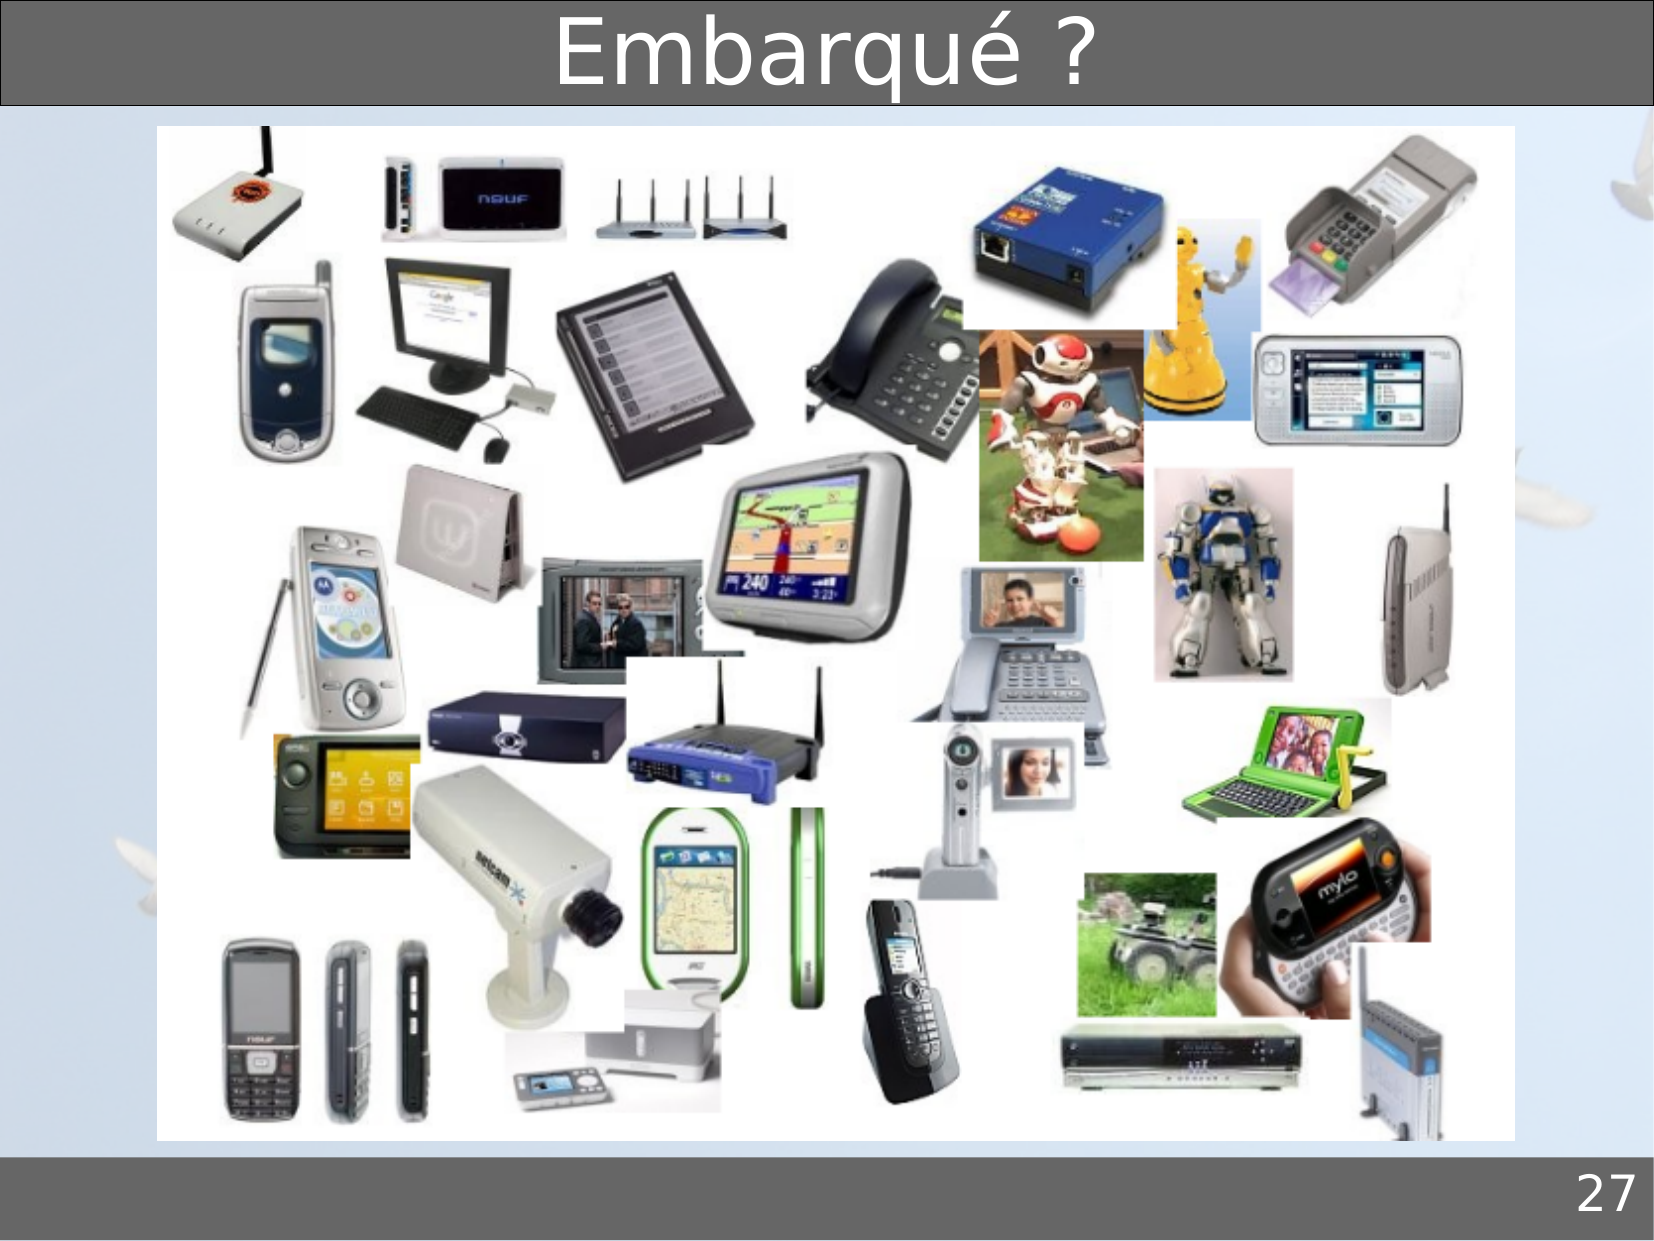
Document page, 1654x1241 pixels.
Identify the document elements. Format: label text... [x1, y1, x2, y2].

picture [157, 126, 1515, 1142]
title Embarqué ? [0, 0, 1654, 107]
